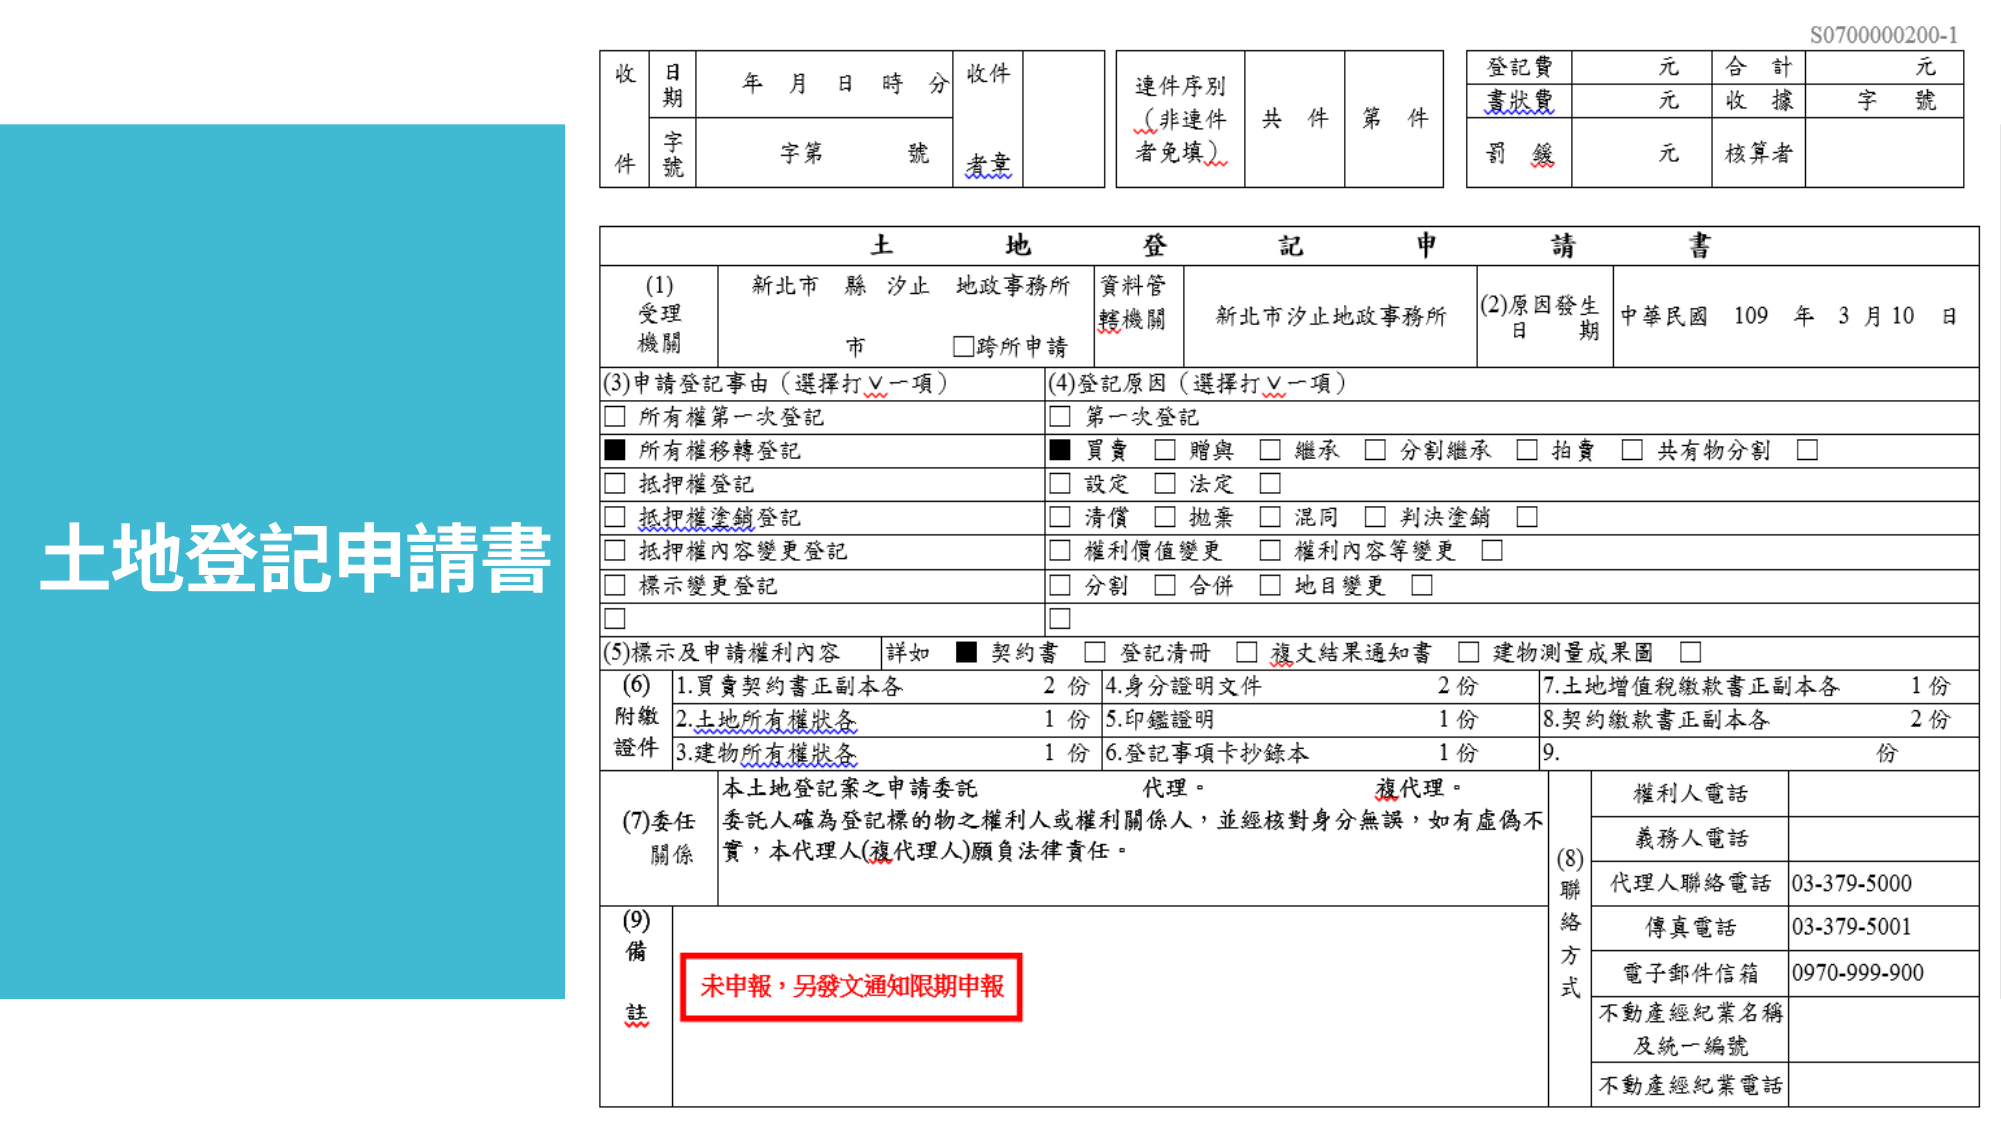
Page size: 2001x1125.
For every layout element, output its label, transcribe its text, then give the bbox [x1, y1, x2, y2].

picture [569, 0, 2000, 1125]
title 土地登記申請書 [22, 184, 569, 940]
